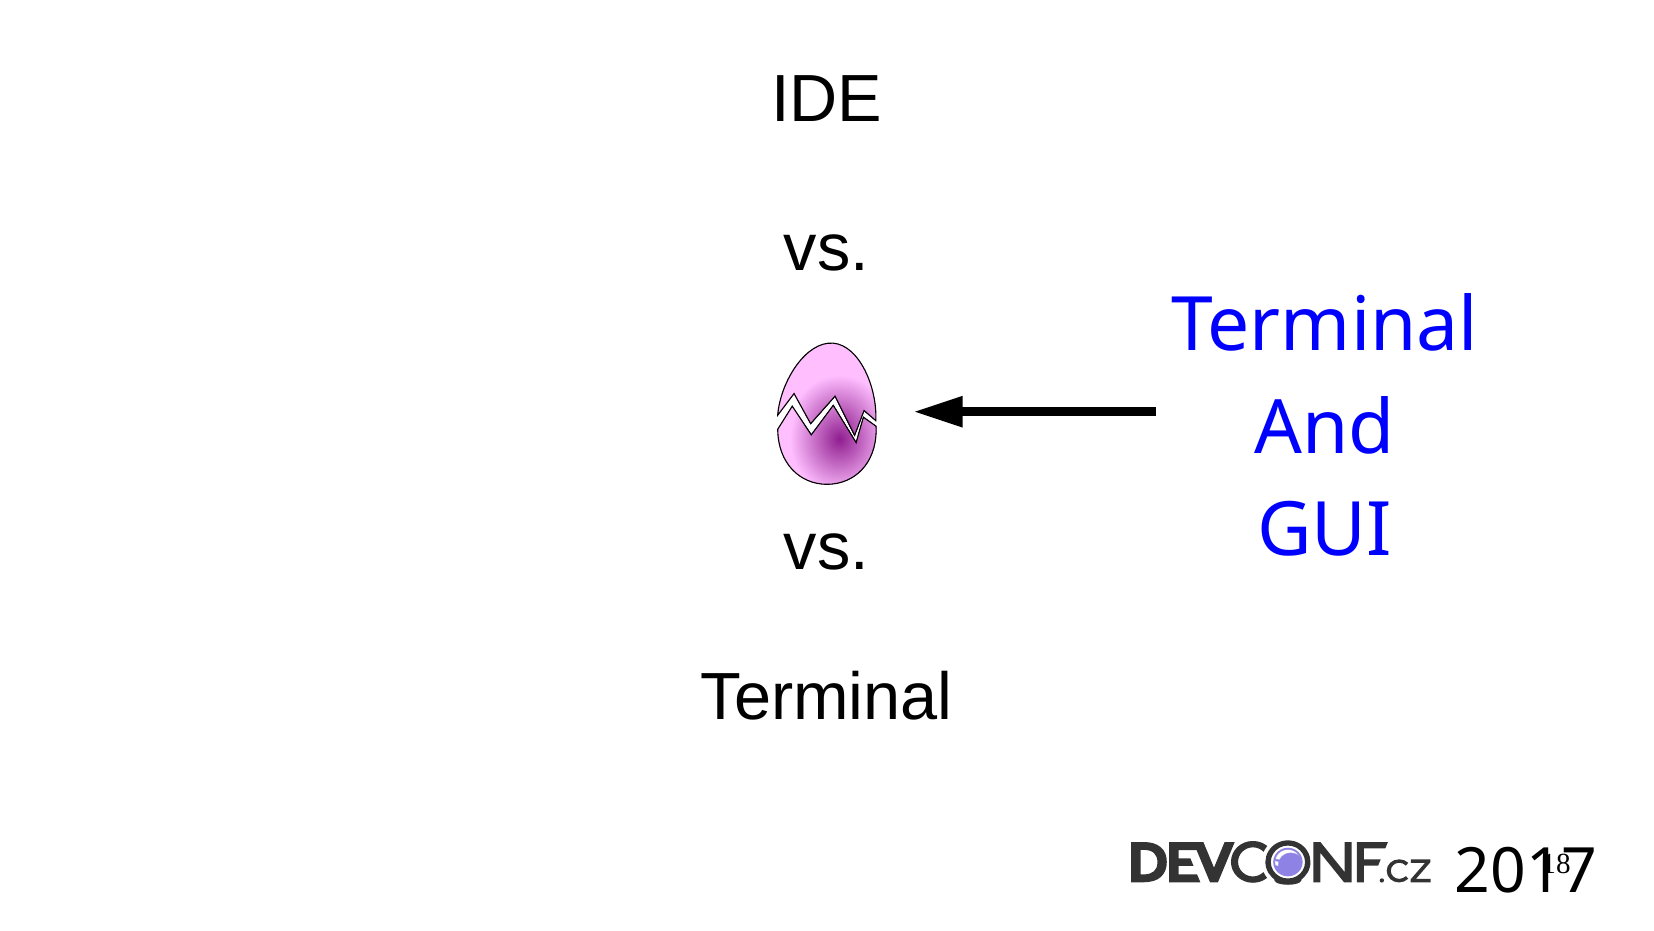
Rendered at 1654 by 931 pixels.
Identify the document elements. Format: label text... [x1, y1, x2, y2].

picture [750, 337, 901, 488]
text_box Terminal And GUI [1156, 263, 1469, 562]
subtitle IDE vs. vs. Terminal [82, 37, 1571, 757]
